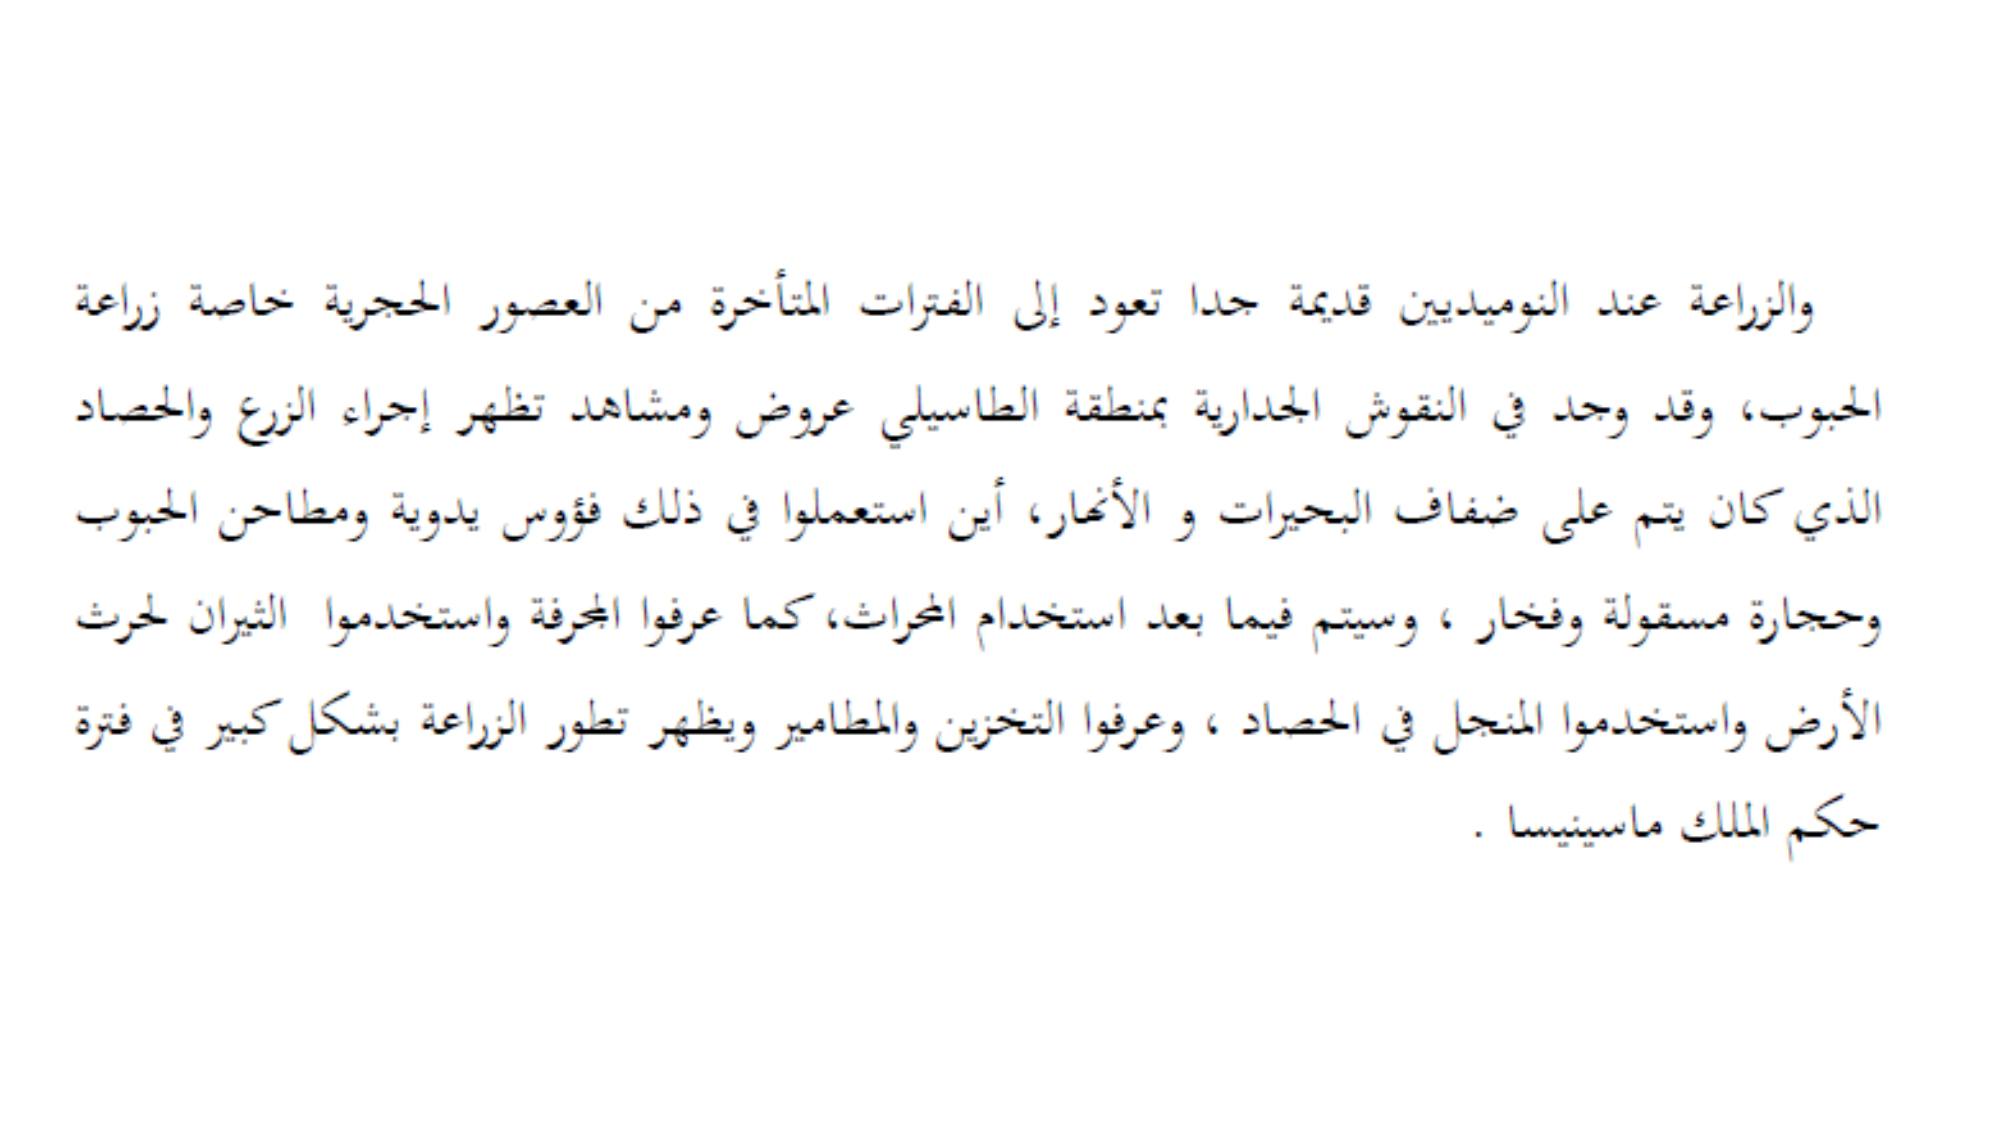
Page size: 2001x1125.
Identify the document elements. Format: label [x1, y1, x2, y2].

picture [61, 244, 1903, 881]
